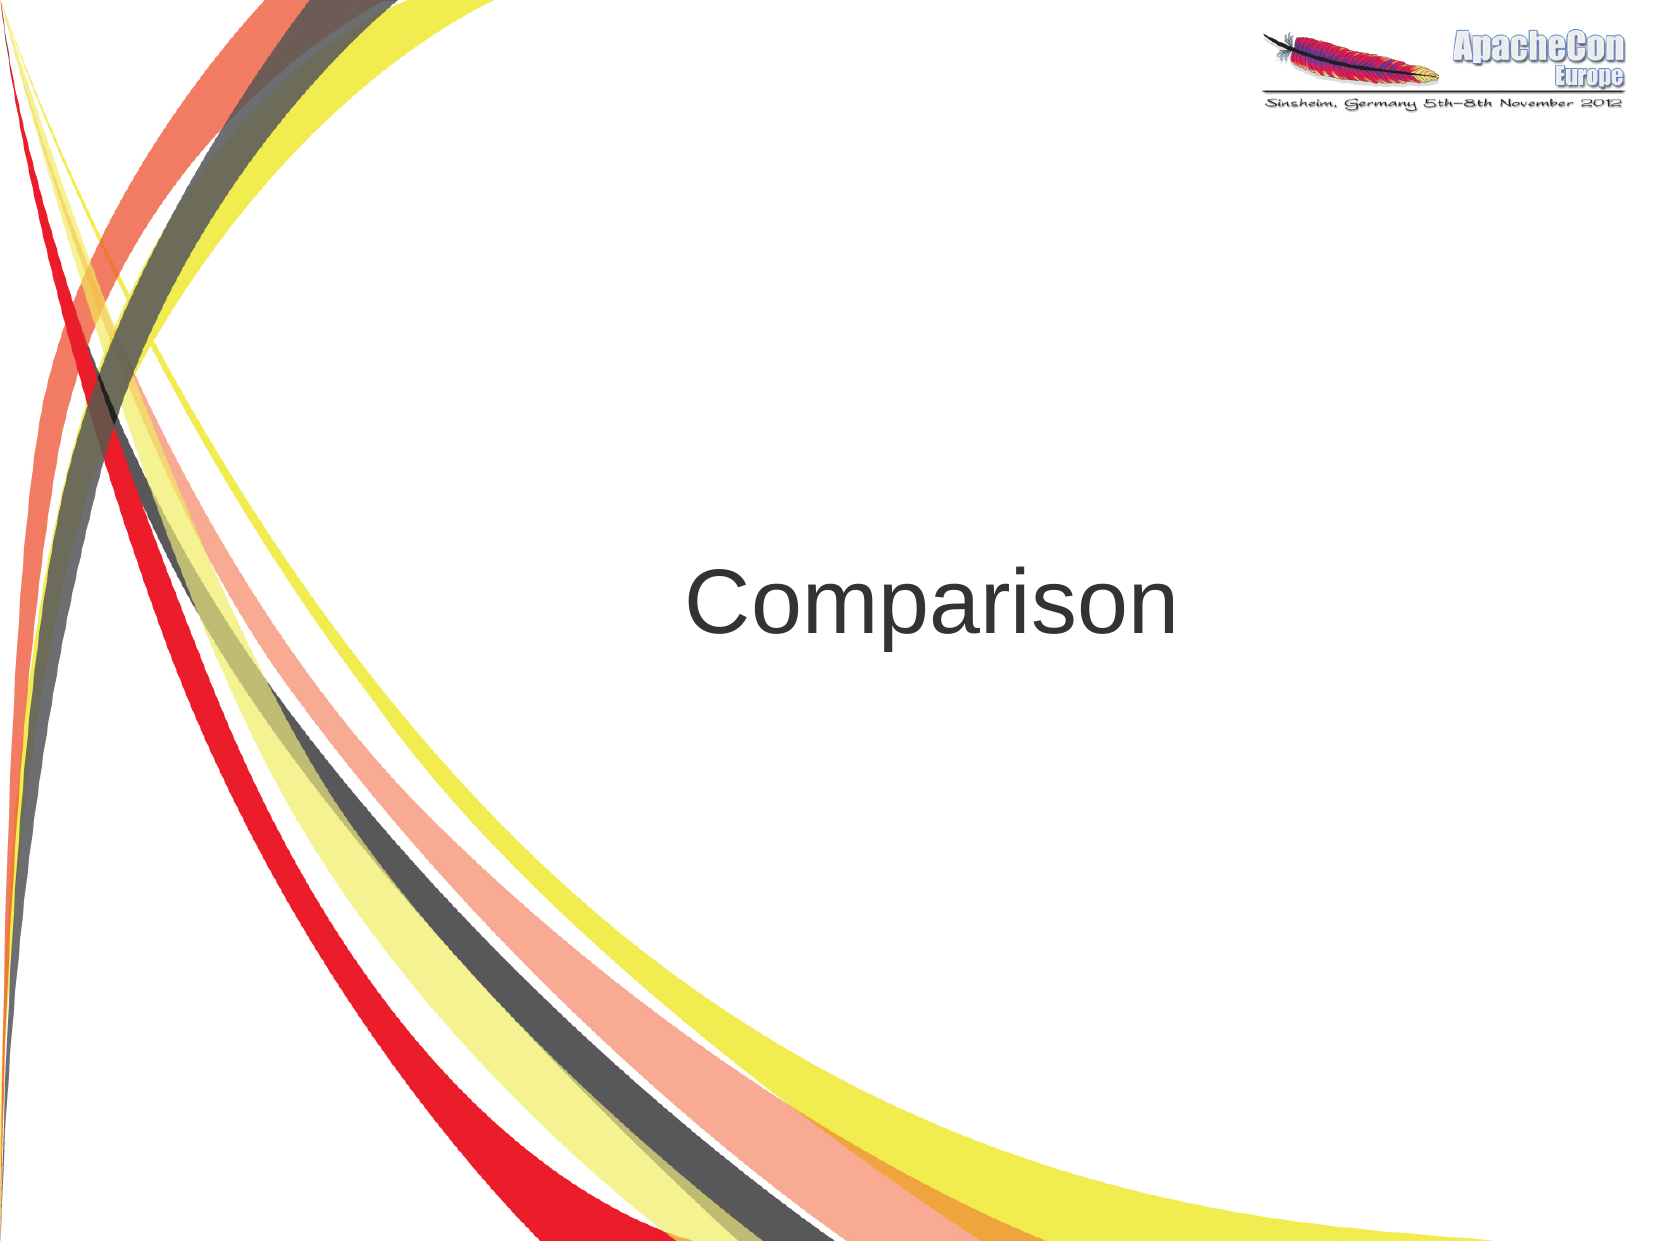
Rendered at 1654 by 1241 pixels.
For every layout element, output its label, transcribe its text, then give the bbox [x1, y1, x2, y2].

picture [0, 0, 1654, 1241]
title Comparison [447, 501, 1418, 702]
